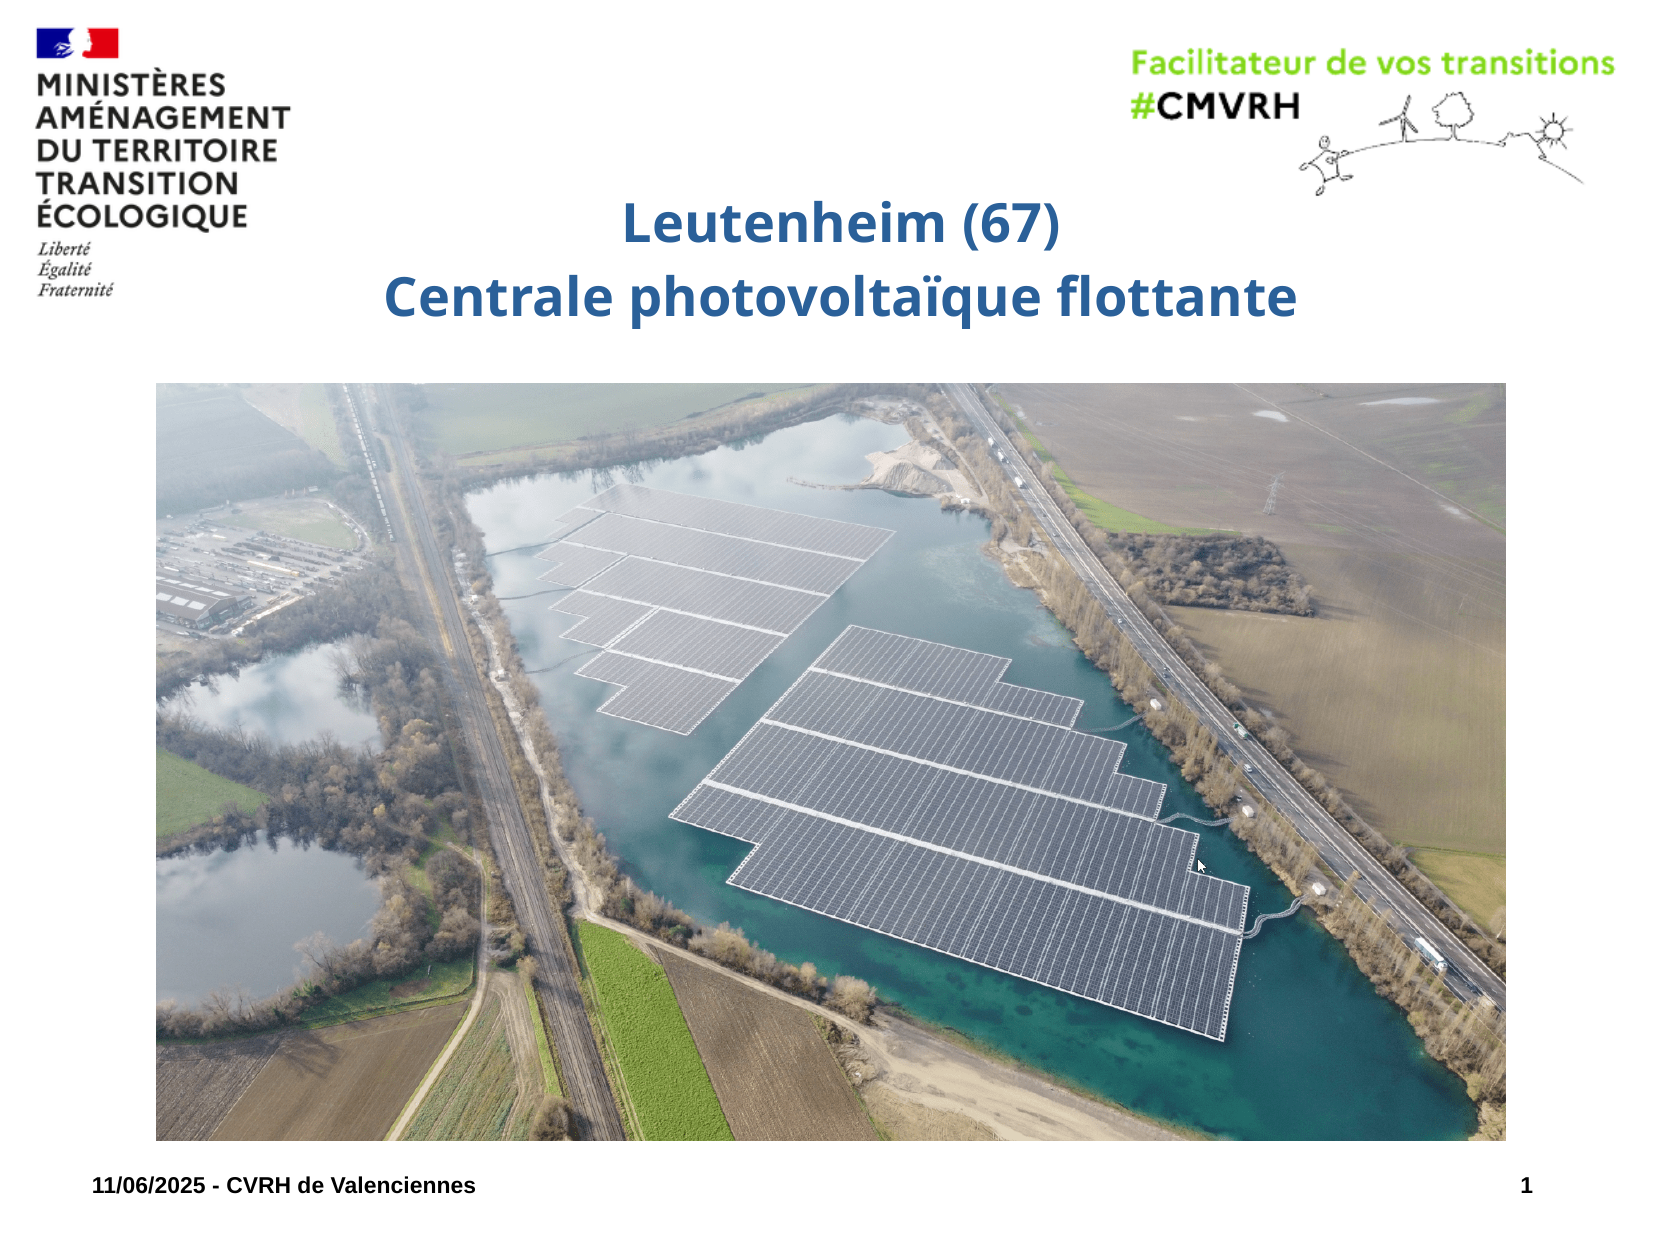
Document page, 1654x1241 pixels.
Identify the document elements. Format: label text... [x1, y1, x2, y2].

picture [29, 21, 325, 305]
text_box 11/06/2025 - CVRH de Valenciennes <numéro> [77, 1165, 1584, 1206]
picture [1122, 39, 1625, 207]
picture [156, 383, 1506, 1141]
text_box Leutenheim (67) Centrale photovoltaïque flottante [118, 177, 1565, 343]
